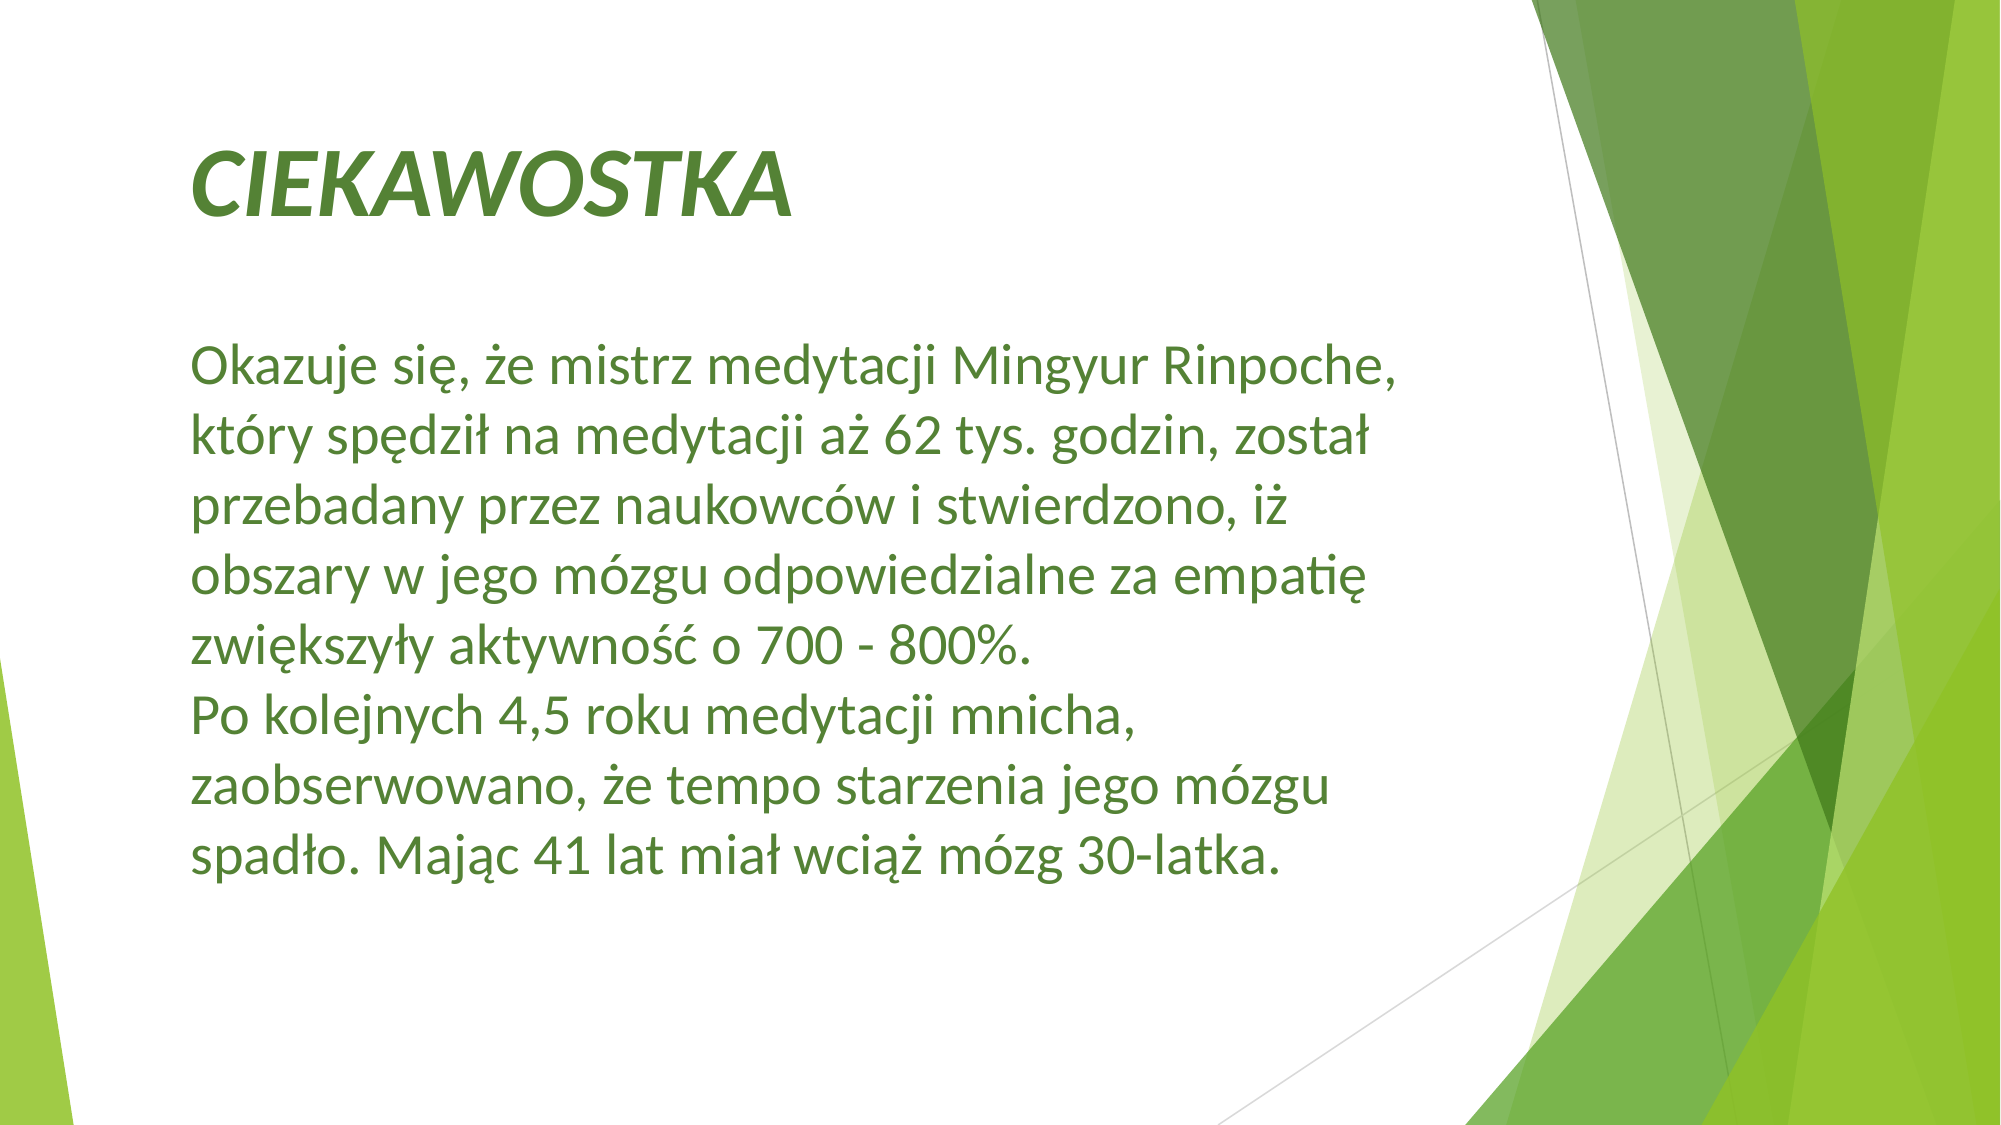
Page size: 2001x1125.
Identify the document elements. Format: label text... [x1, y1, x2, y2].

text_box CIEKAWOSTKA Okazuje się, że mistrz medytacji Mingyur Rinpoche, który spędził na medytacji aż 62 tys. godzin, został przebadany przez naukowców i stwierdzono, iż obszary w jego mózgu odpowiedzialne za empatię zwiększyły aktywność o 700 - 800%. Po kolejnych 4,5 roku medytacji mnicha, zaobserwowano, że tempo starzenia jego mózgu spadło. Mając 41 lat miał wciąż mózg 30-latka. [175, 108, 1481, 902]
